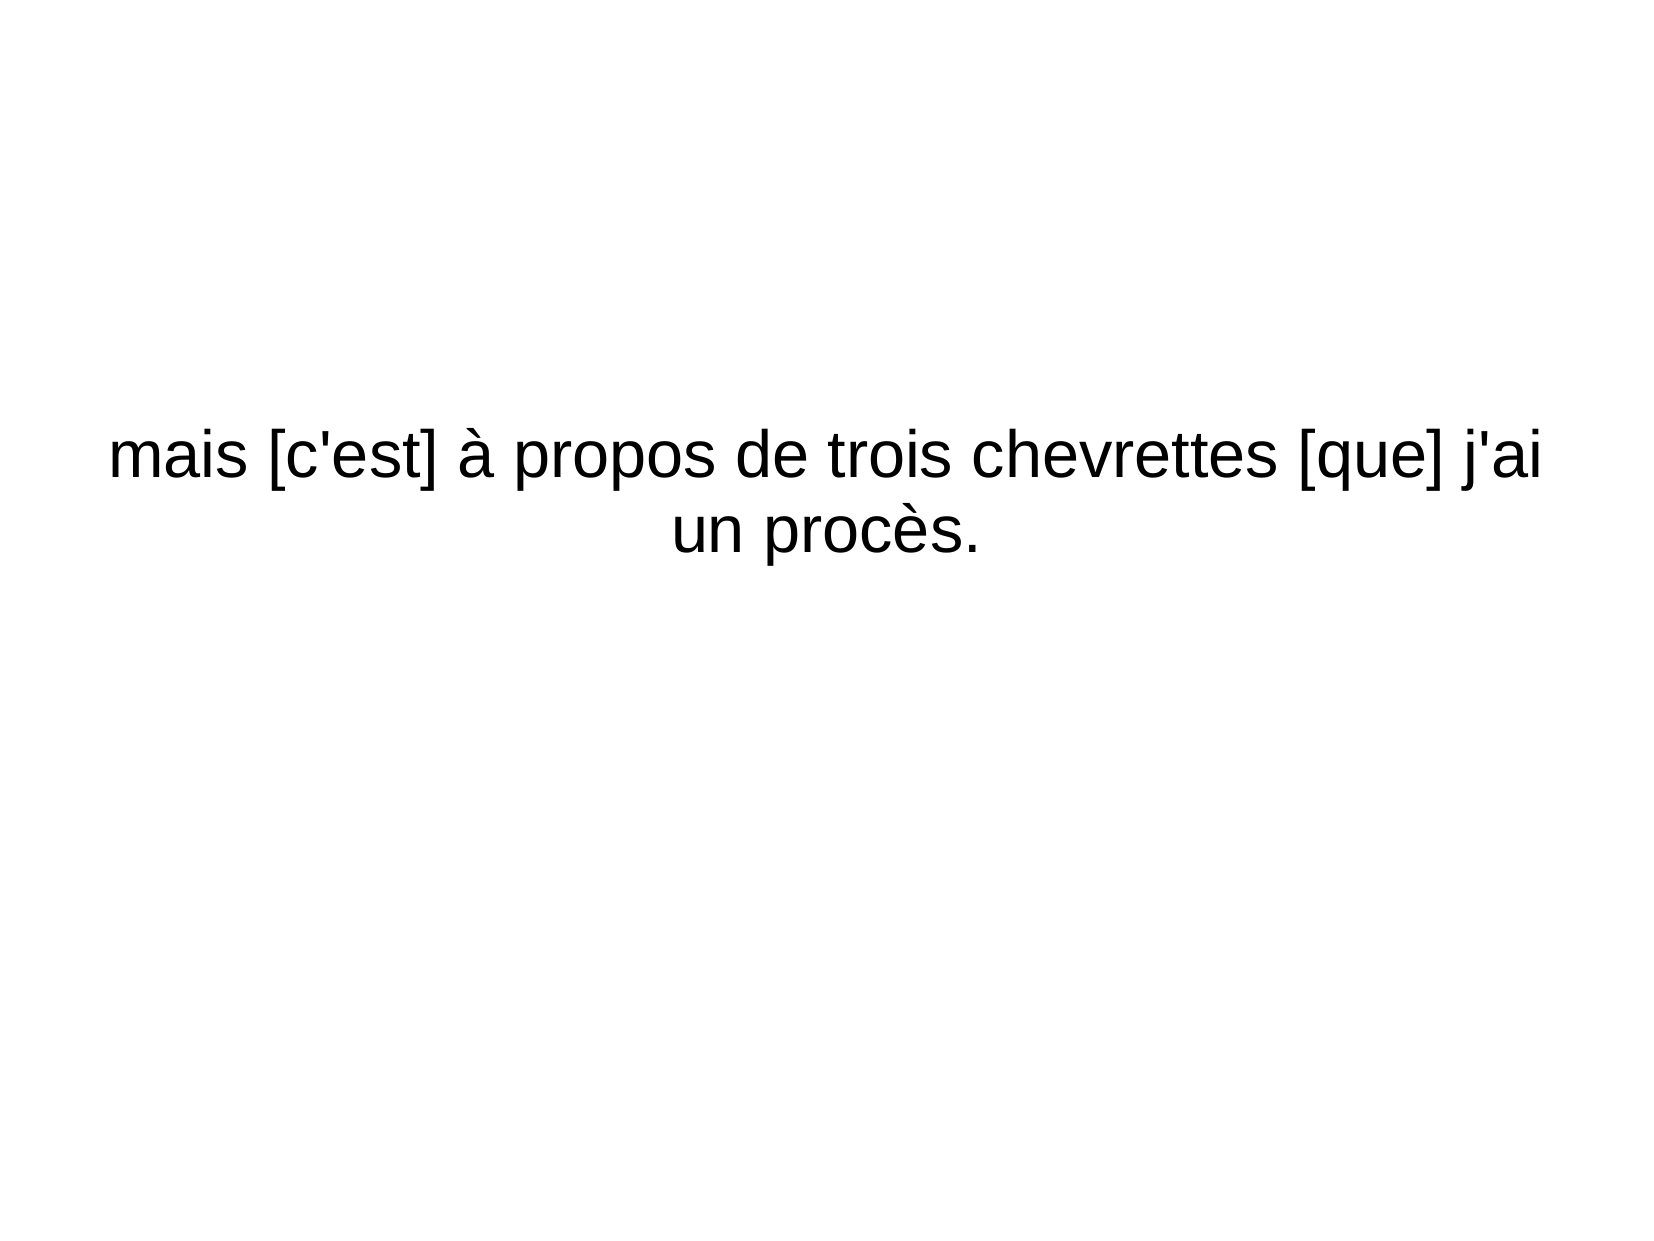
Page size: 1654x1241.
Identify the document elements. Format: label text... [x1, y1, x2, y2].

subtitle mais [c'est] à propos de trois chevrettes [que] j'ai un procès. [82, 49, 1571, 1010]
